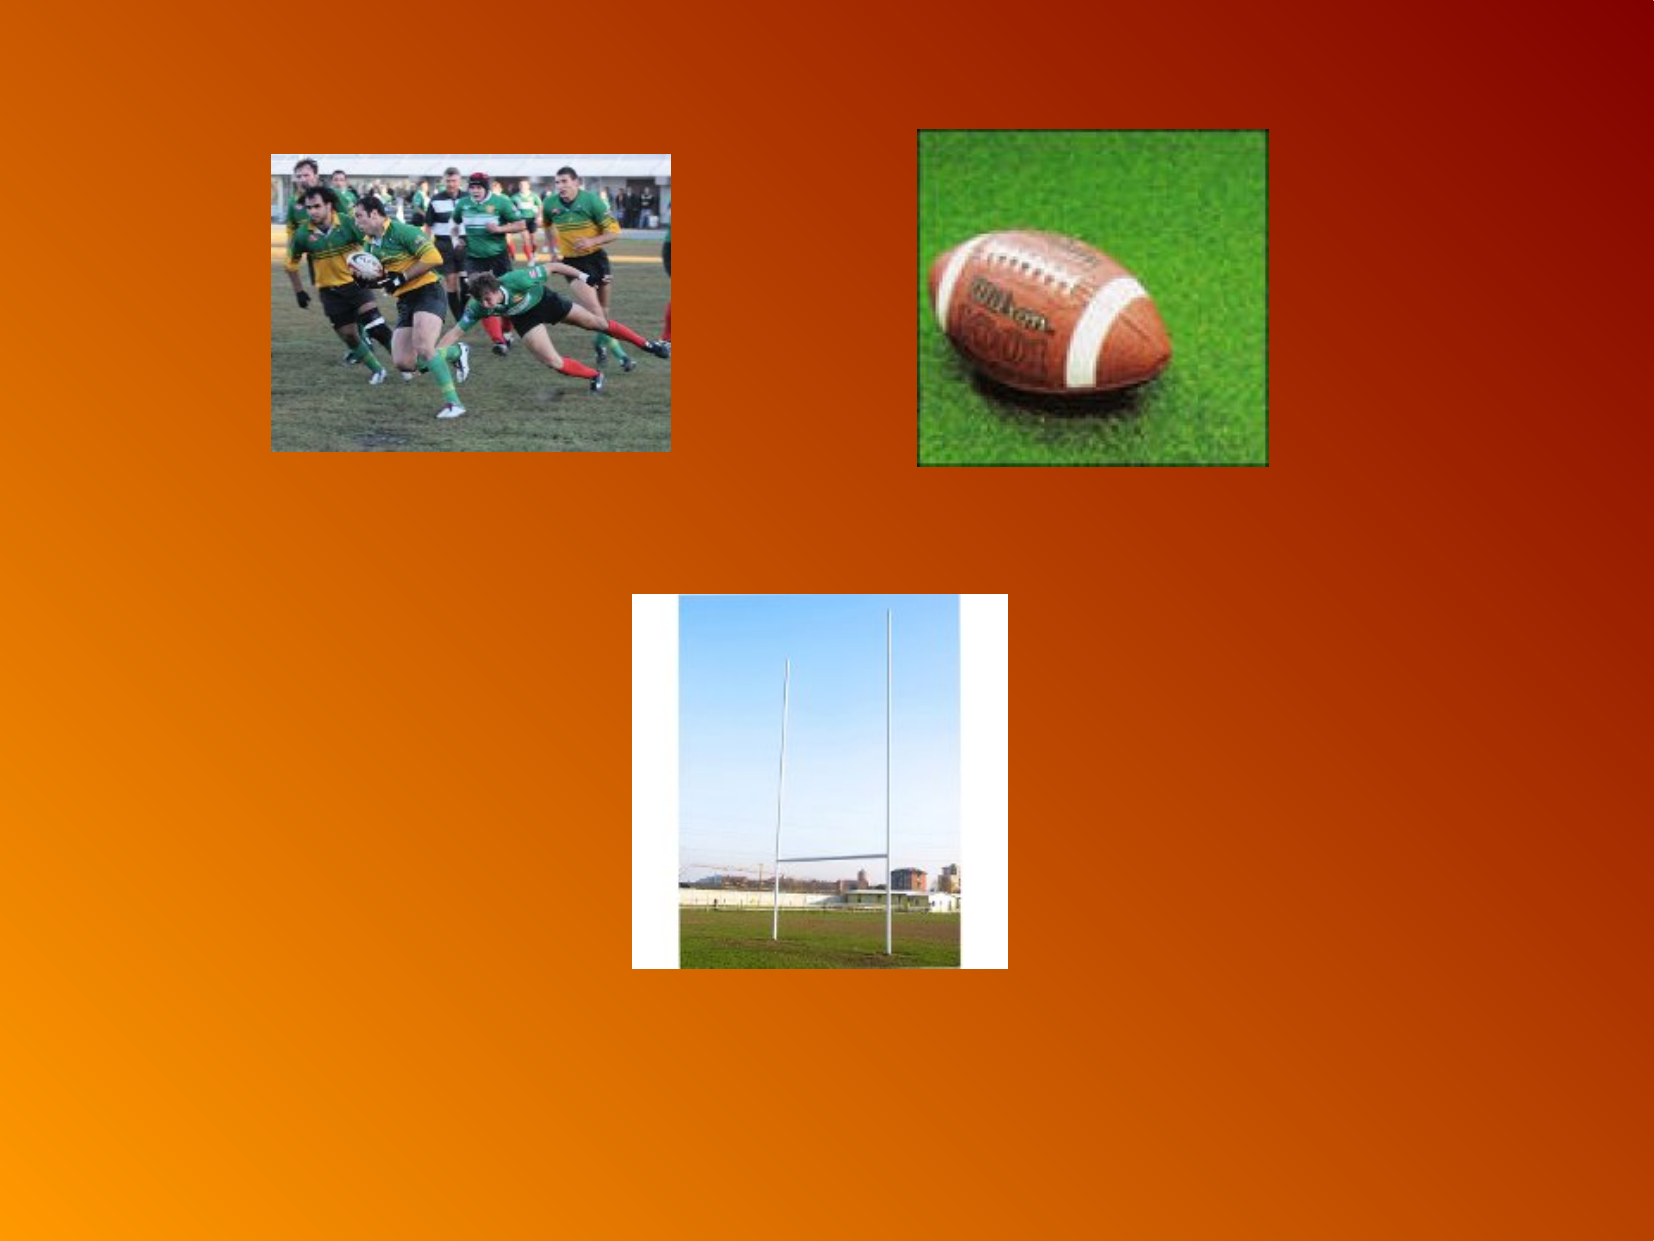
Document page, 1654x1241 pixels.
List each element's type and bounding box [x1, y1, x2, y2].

picture [271, 154, 671, 452]
picture [917, 129, 1269, 467]
picture [632, 594, 1008, 969]
